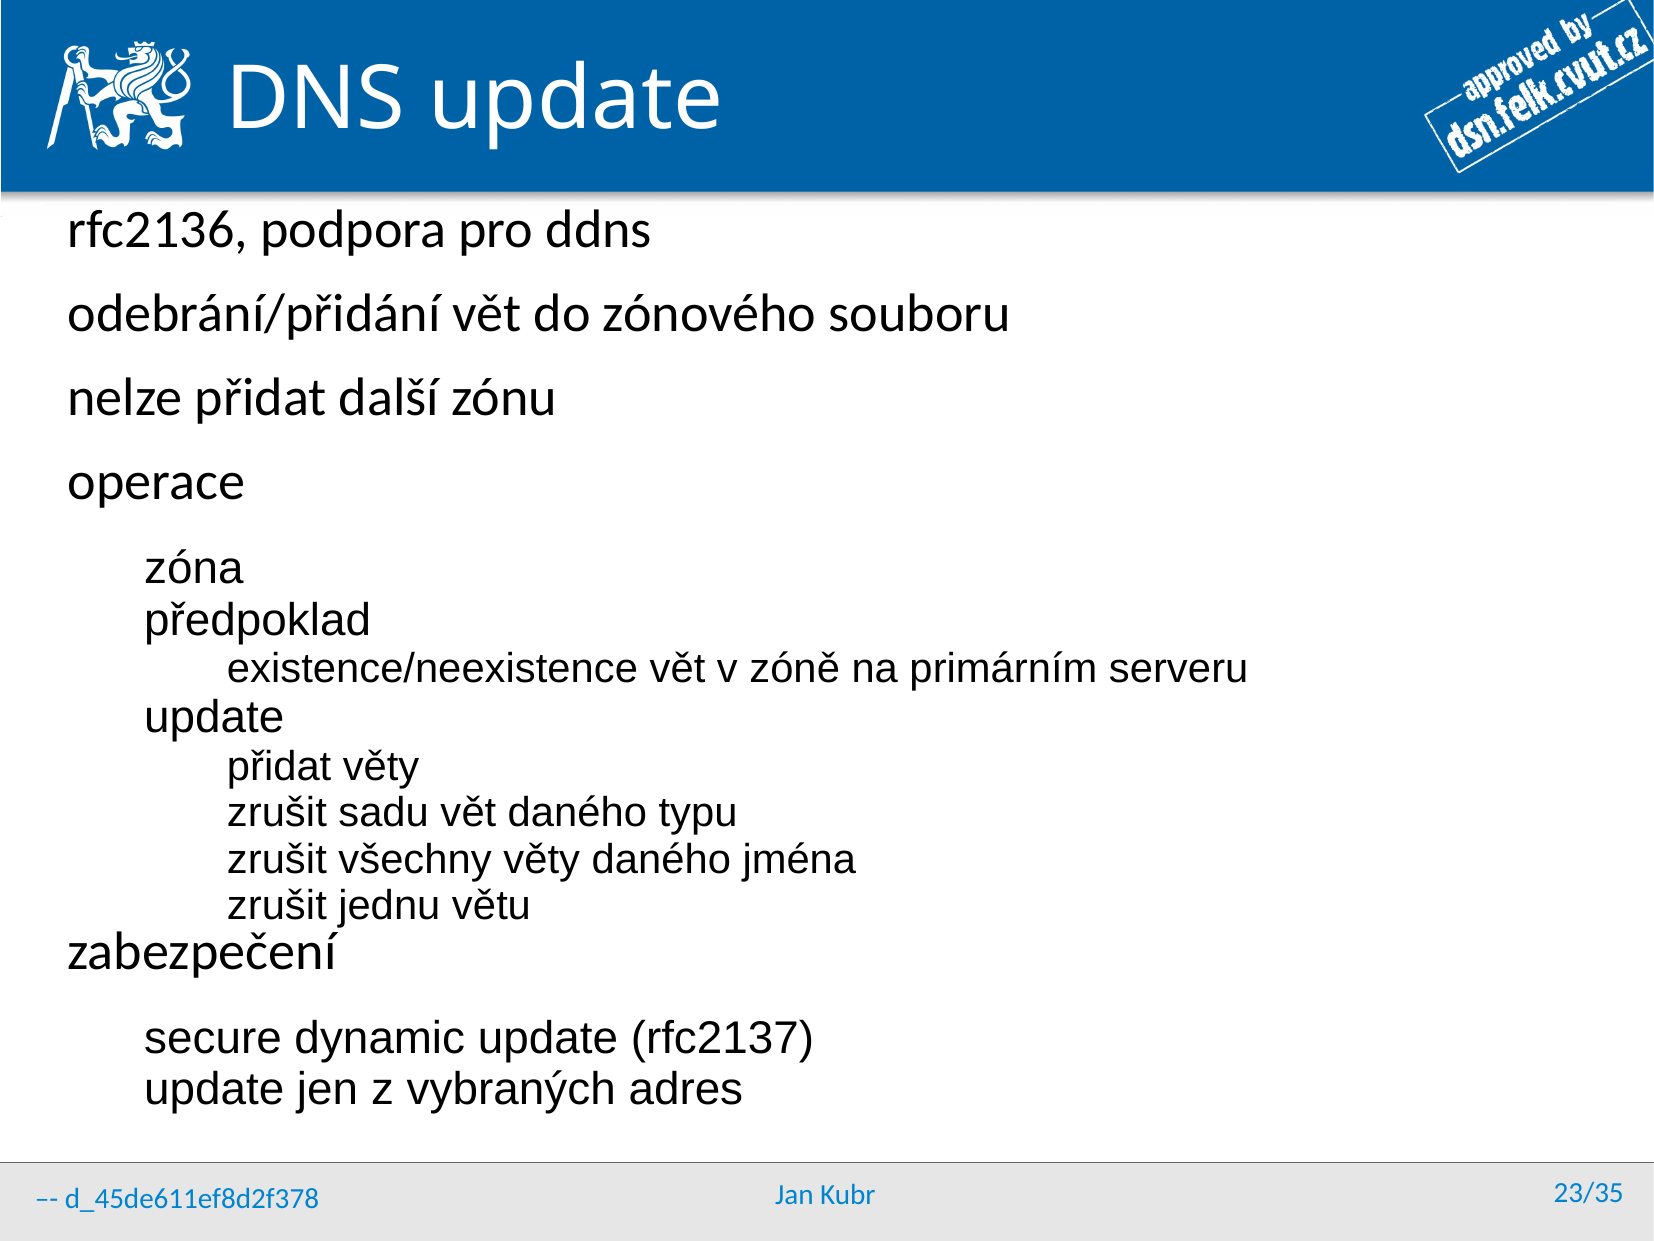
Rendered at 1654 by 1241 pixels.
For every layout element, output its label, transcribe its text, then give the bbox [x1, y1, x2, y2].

picture [1, 0, 1654, 217]
title DNS update [225, 0, 1426, 188]
list rfc2136, podpora pro ddns odebrání/přidání vět do zónového souboru nelze přidat další zónu operace zóna předpoklad existence/neexistence vět v zóně na primárním serveru update přidat věty zrušit sadu vět daného typu zrušit všechny věty daného jména zrušit jednu větu zabezpečení secure dynamic update (rfc2137) update jen z vybraných adres [49, 207, 1641, 1159]
